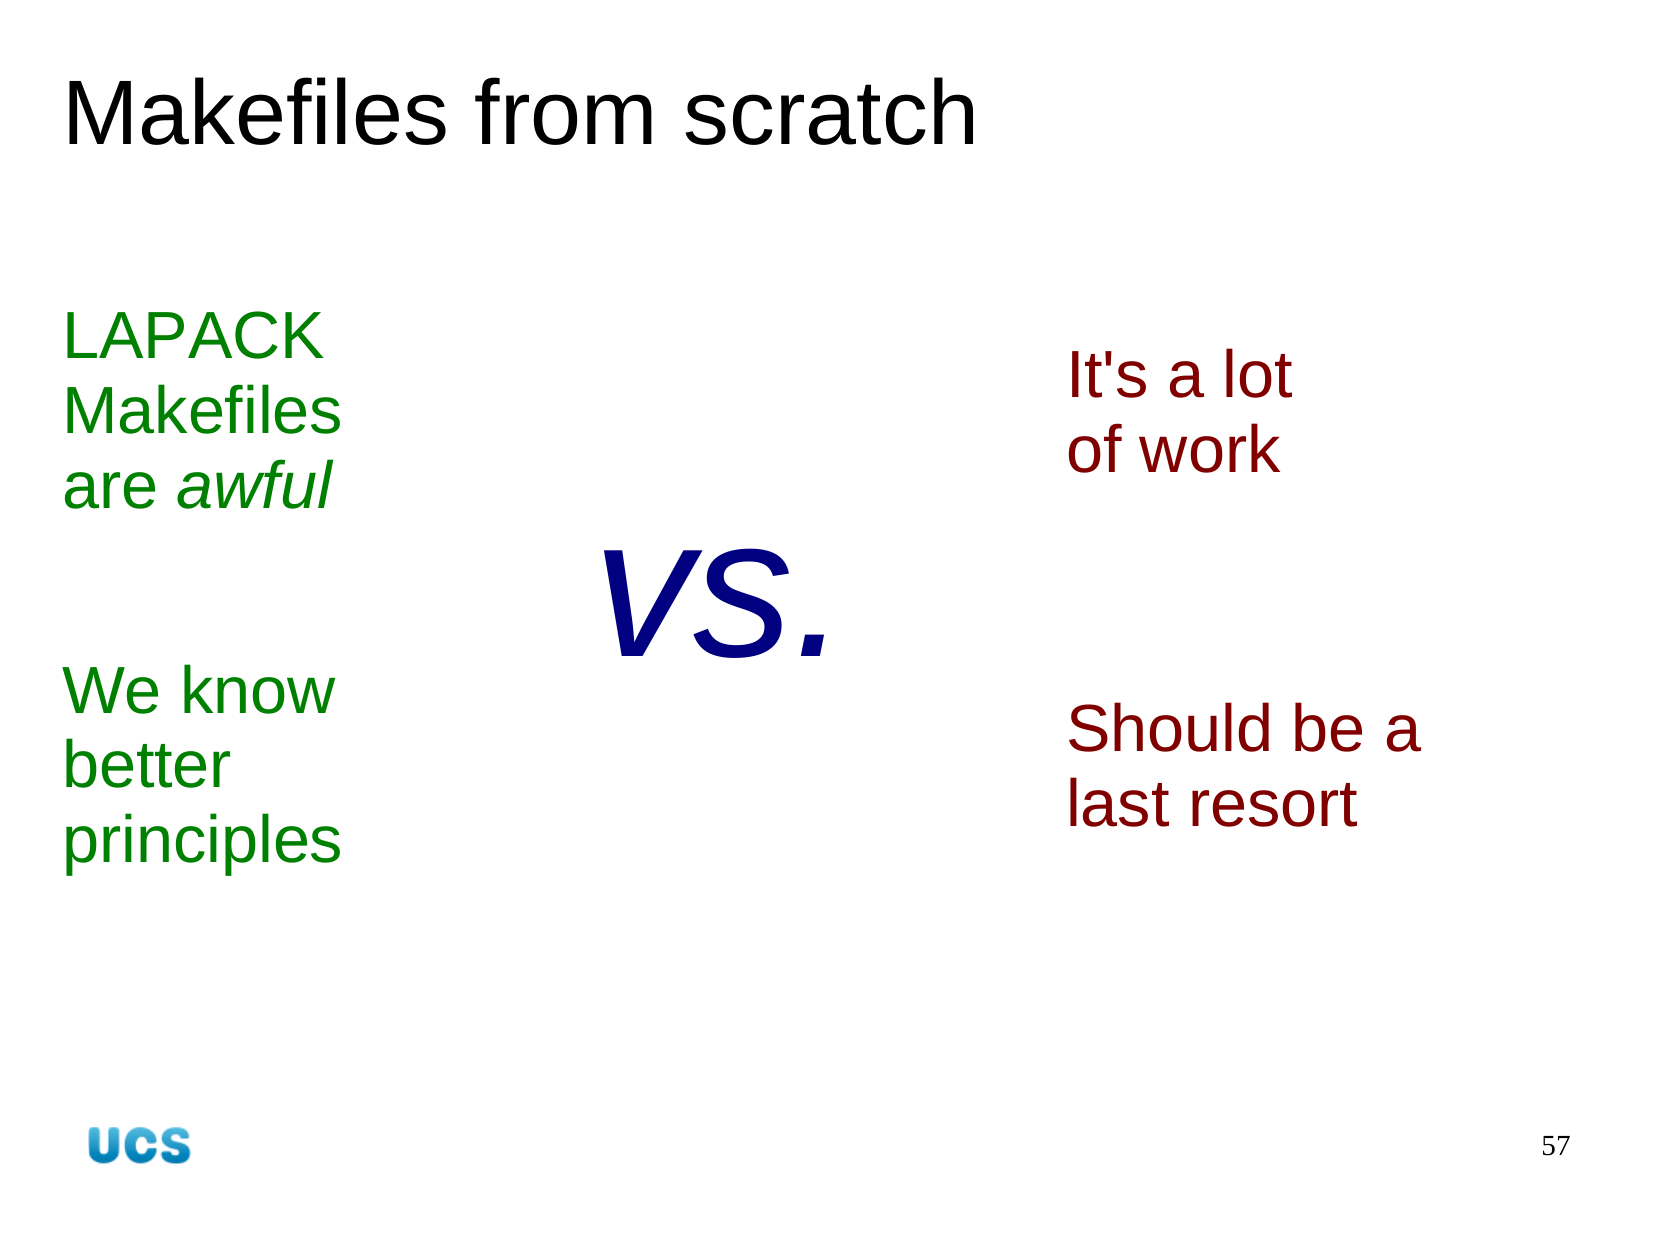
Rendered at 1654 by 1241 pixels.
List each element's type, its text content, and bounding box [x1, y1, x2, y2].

text_box We know better principles [59, 649, 348, 880]
text_box vs. [590, 472, 853, 702]
picture [88, 1126, 191, 1165]
text_box Makefiles from scratch [59, 59, 984, 168]
text_box It's a lot of work [1062, 334, 1298, 490]
text_box Should be a last resort [1062, 688, 1427, 845]
text_box LAPACK Makefiles are awful [59, 295, 348, 526]
